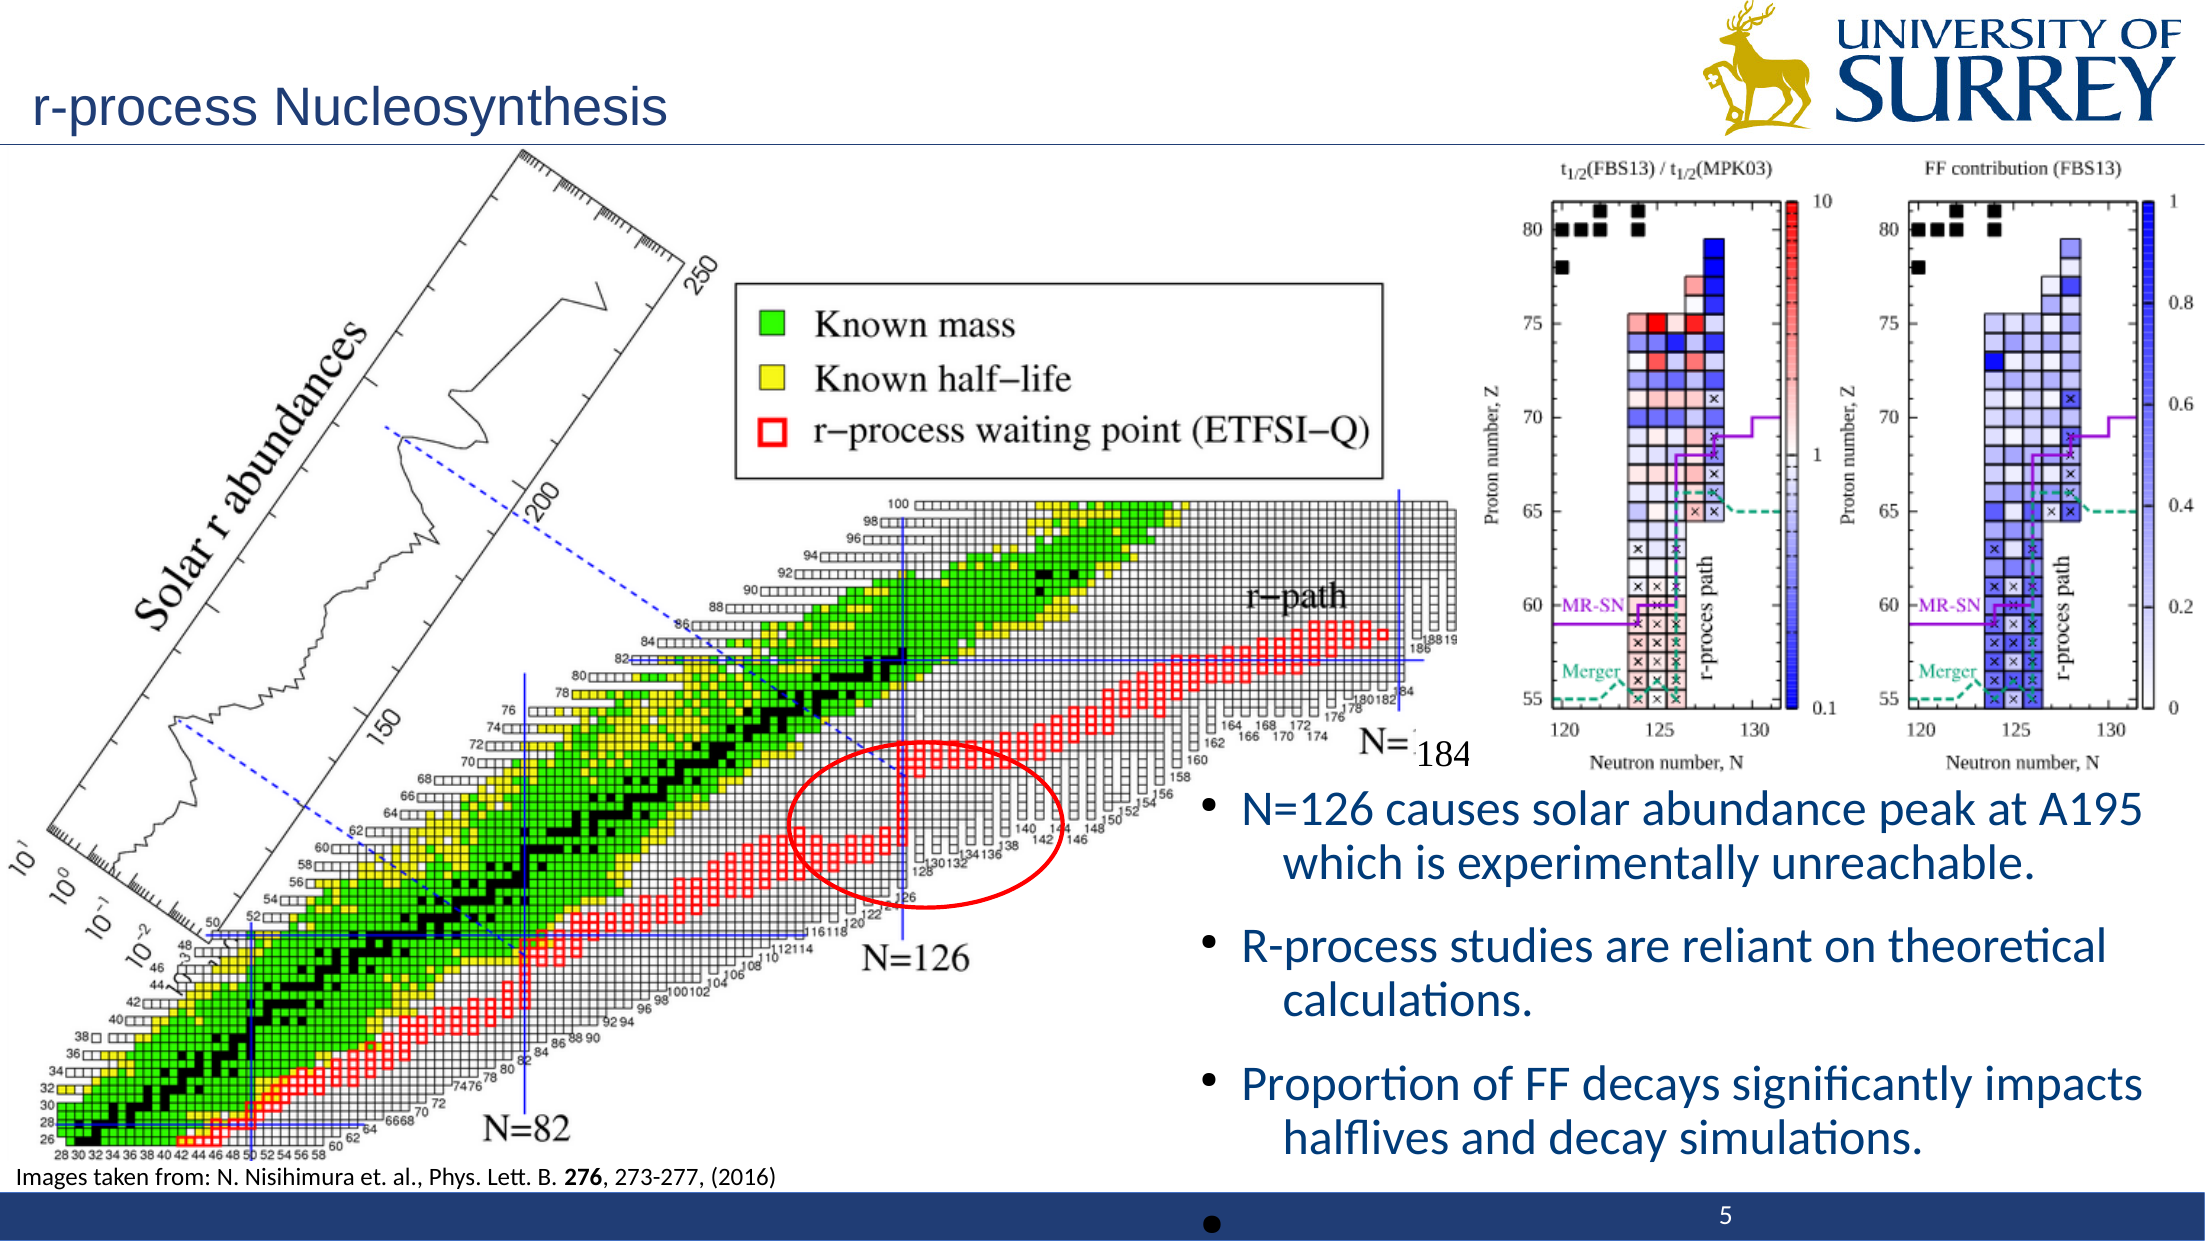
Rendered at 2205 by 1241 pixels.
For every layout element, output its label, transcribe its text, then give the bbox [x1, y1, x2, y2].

text_box [1703, 1180, 2200, 1241]
picture [1468, 145, 2205, 779]
text_box 184 [1415, 721, 1504, 782]
text_box r-process Nucleosynthesis [17, 68, 689, 147]
text_box Images taken from: N. Nisihimura et. al., Phys. Lett. B. 276, 273-277, (2016) [0, 1153, 931, 1199]
picture [6, 145, 1457, 1161]
text_box N=126 causes solar abundance peak at A195 which is experimentally unreachable. R-process studies are reliant on theoretical calculations. Proportion of FF decays significantly impacts halflives and decay simulations. [1200, 782, 2205, 1212]
